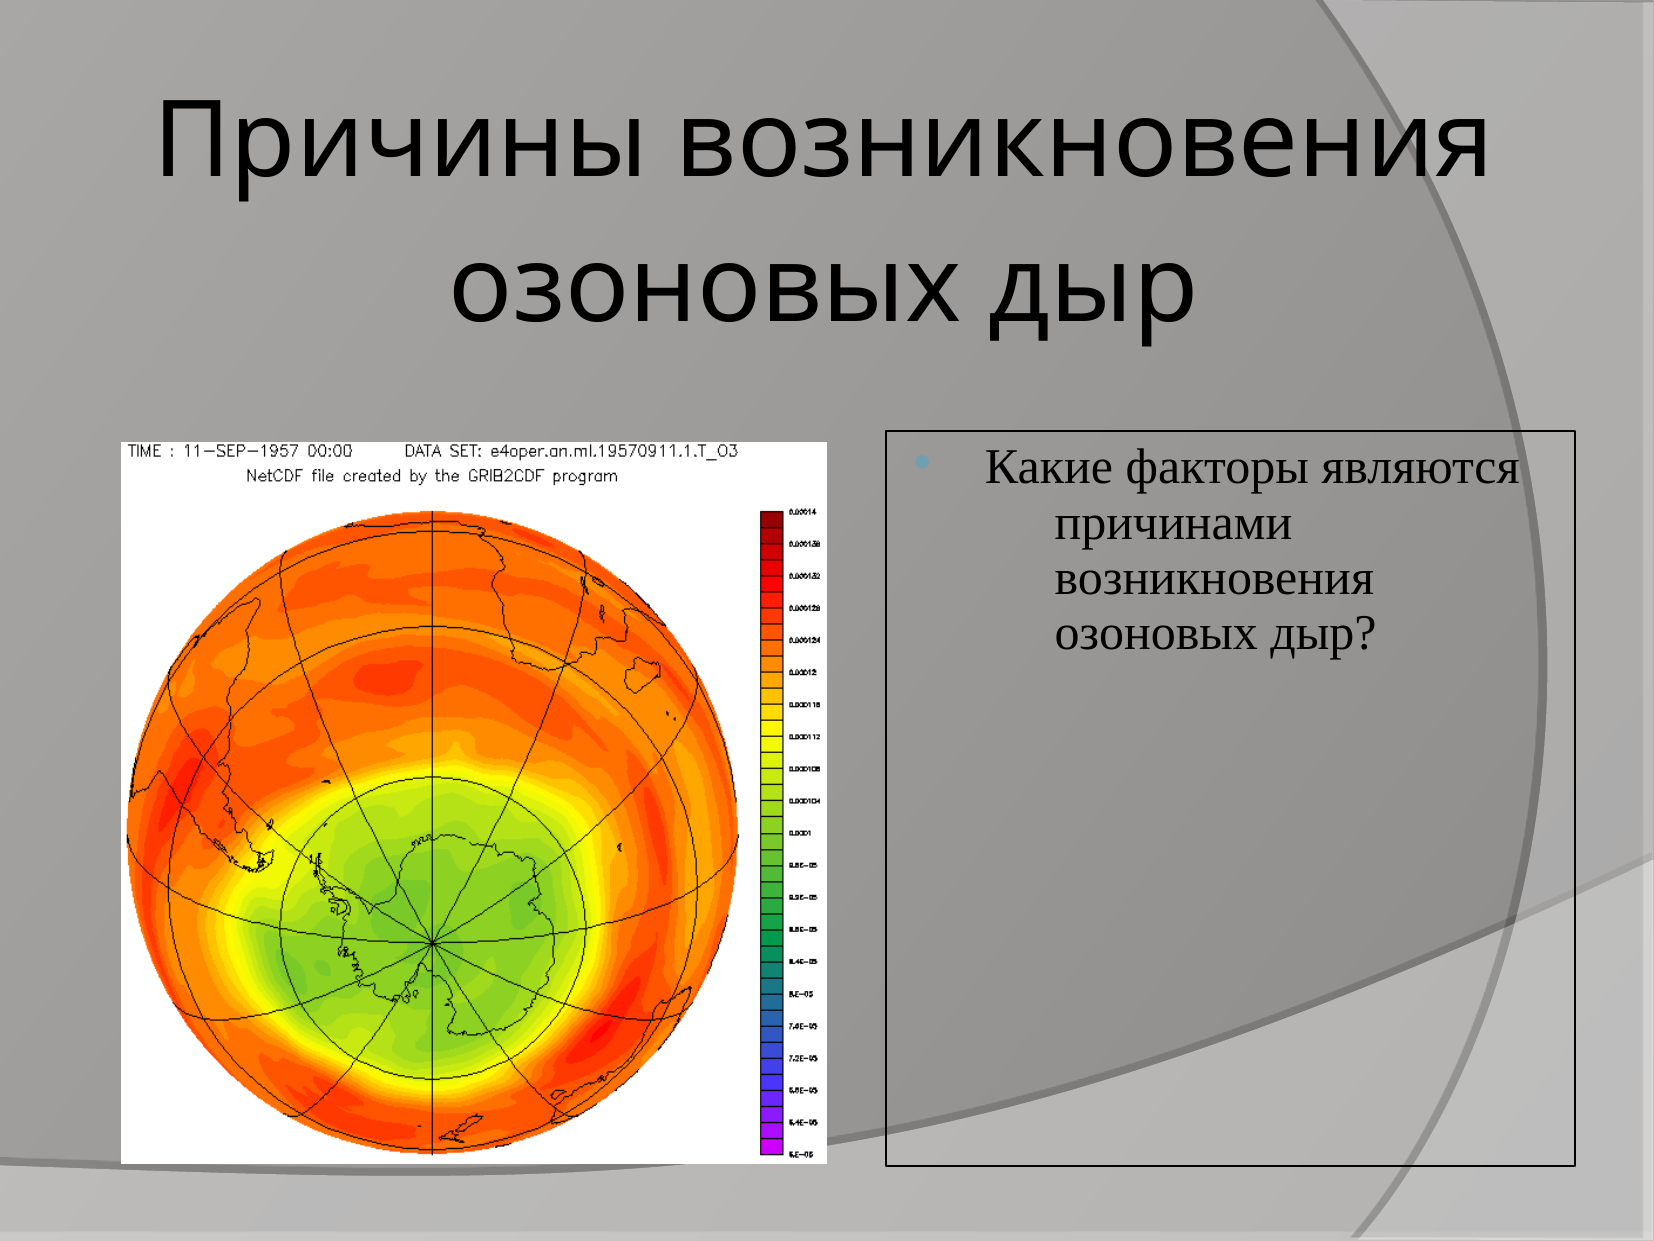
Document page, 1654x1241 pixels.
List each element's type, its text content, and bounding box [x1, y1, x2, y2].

title Причины возникновения озоновых дыр [118, 0, 1531, 416]
picture [121, 442, 827, 1164]
list Какие факторы являются причинами возникновения озоновых дыр? [885, 431, 1575, 1167]
